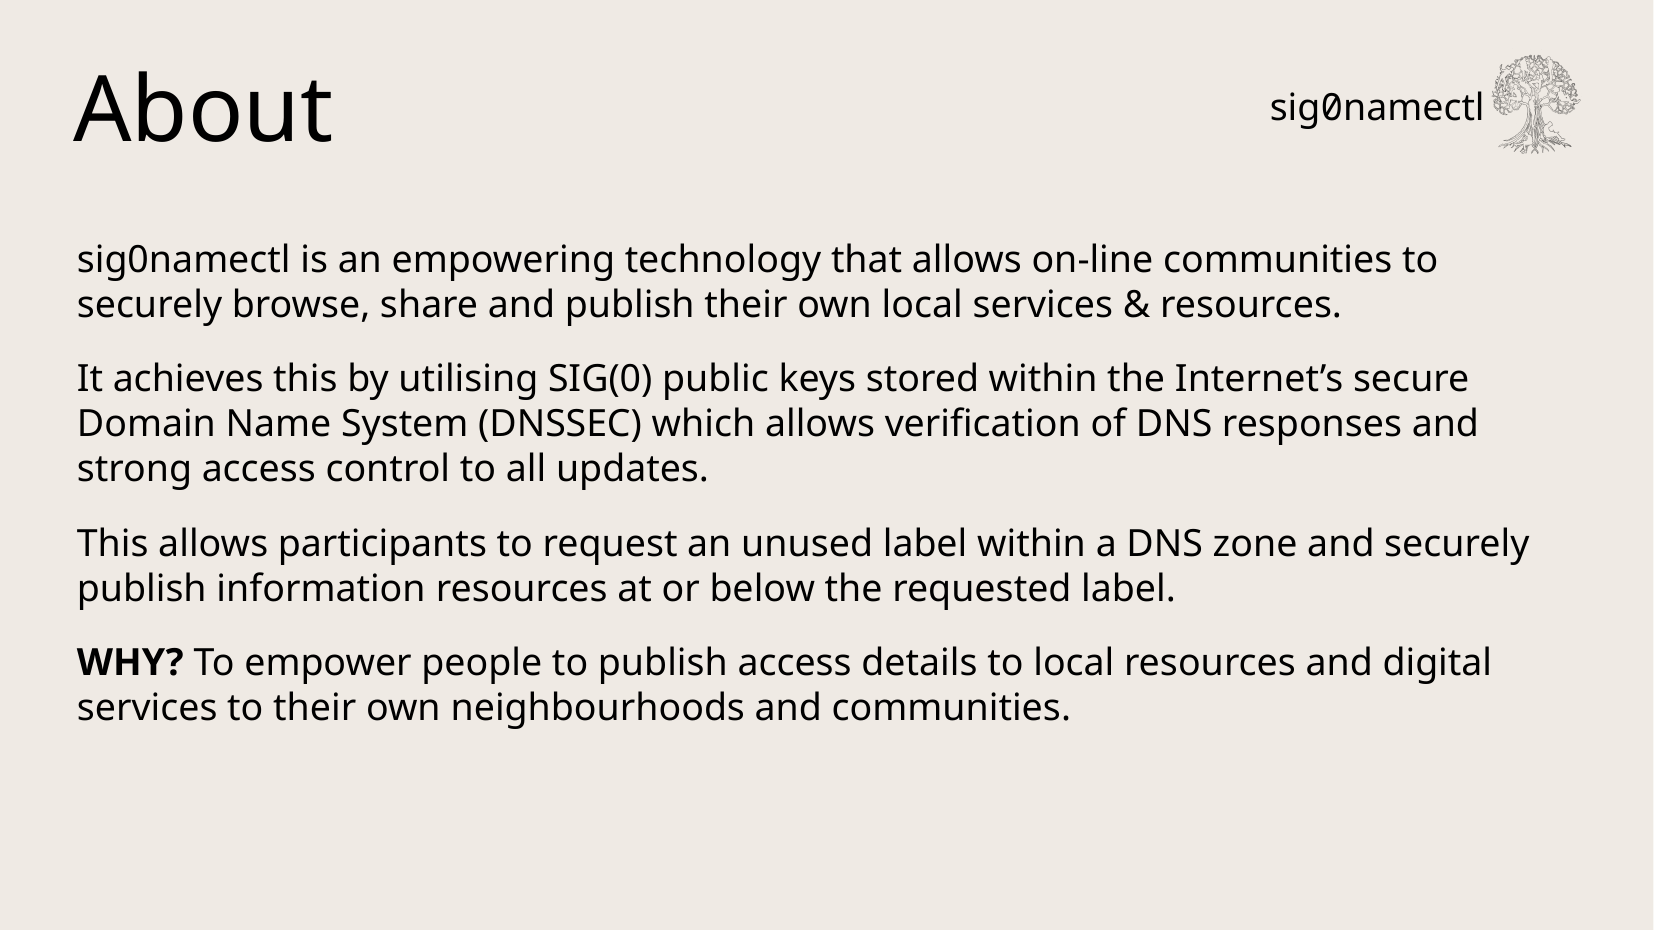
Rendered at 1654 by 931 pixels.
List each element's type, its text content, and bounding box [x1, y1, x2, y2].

list sig0namectl is an empowering technology that allows on-line communities to securely browse, share and publish their own local services & resources. It achieves this by utilising SIG(0) public keys stored within the Internet’s secure Domain Name System (DNSSEC) which allows verification of DNS responses and strong access control to all updates. This allows participants to request an unused label within a DNS zone and securely publish information resources at or below the requested label. WHY? To empower people to publish access details to local resources and digital services to their own neighbourhoods and communities. [76, 234, 1575, 818]
title About [73, 46, 1562, 166]
title sig0namectl [1269, 56, 1485, 156]
picture [1489, 47, 1582, 160]
